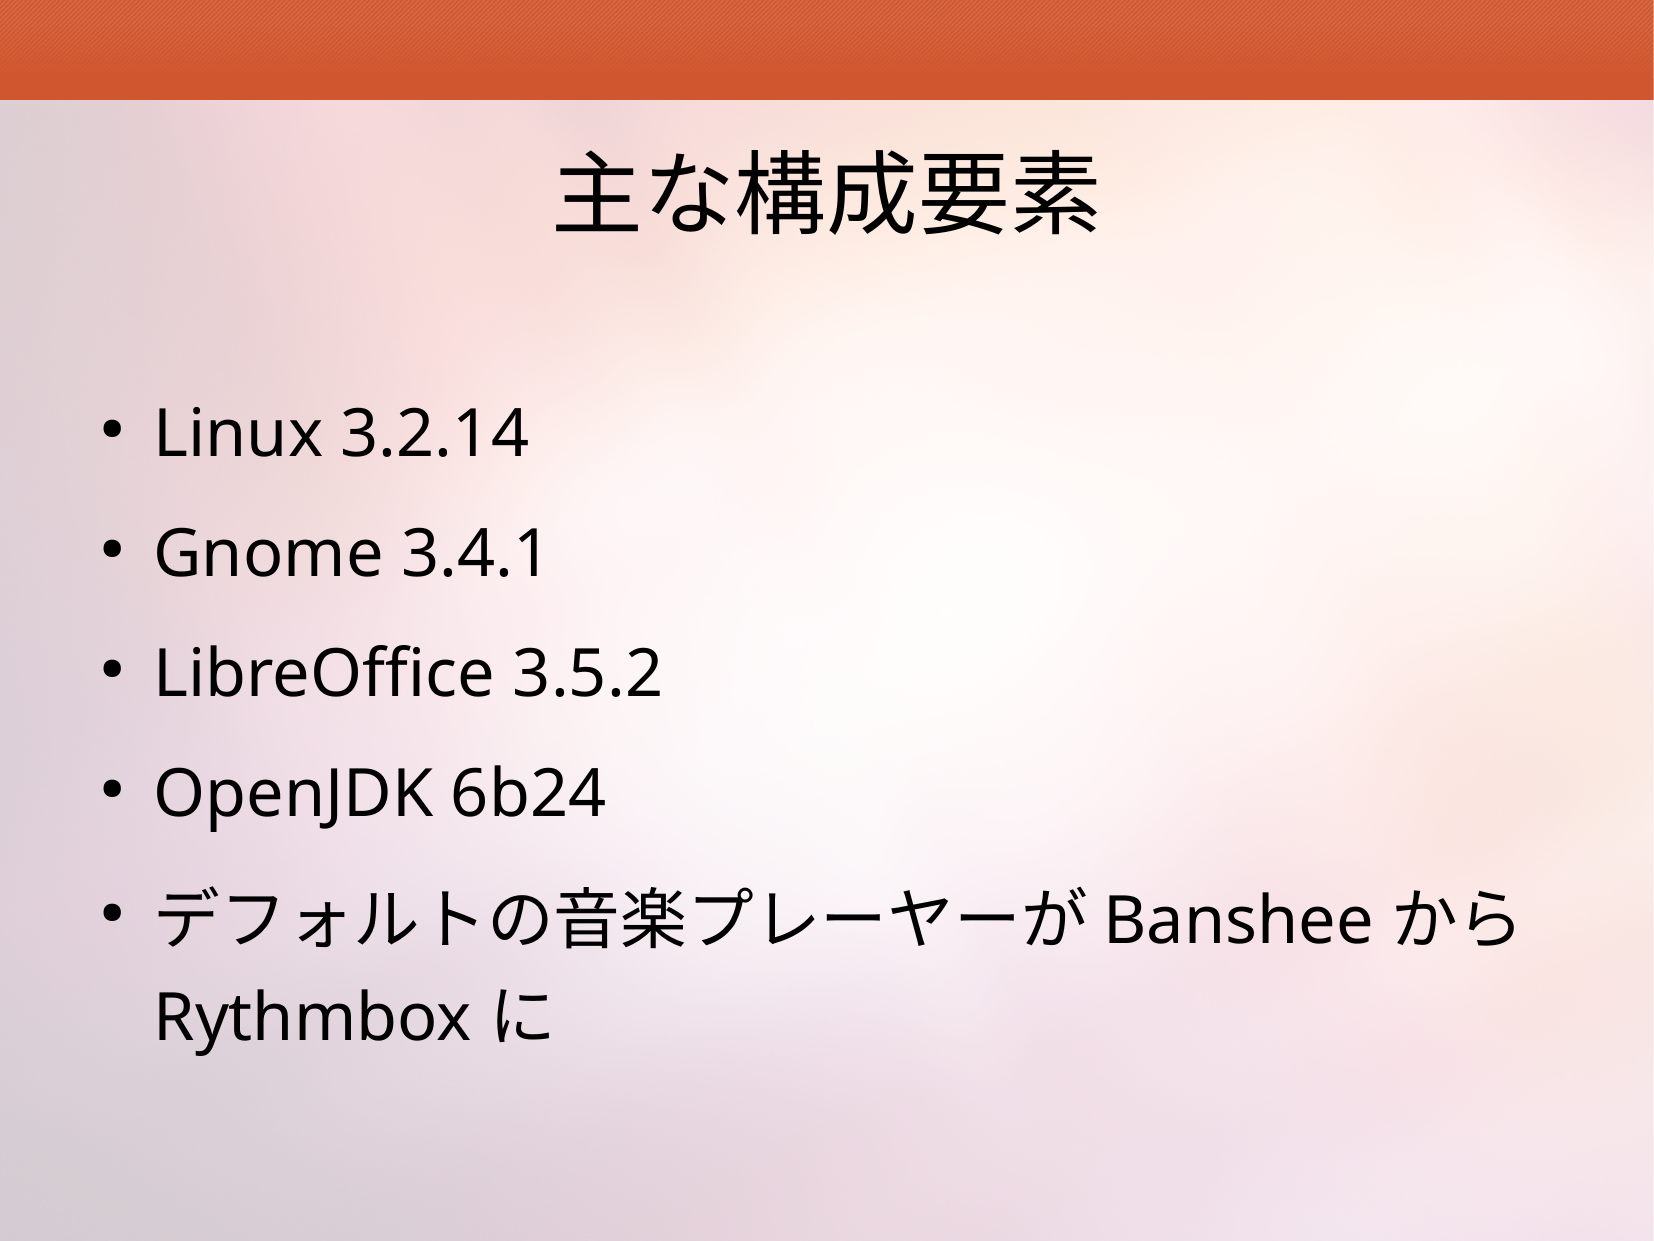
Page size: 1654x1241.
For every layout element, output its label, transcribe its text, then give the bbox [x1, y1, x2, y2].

list Linux 3.2.14 Gnome 3.4.1 LibreOffice 3.5.2 OpenJDK 6b24 デフォルトの音楽プレーヤーが Banshee からRythmbox に [82, 384, 1538, 1104]
picture [0, 0, 1654, 1241]
title 主な構成要素 [82, 118, 1571, 257]
